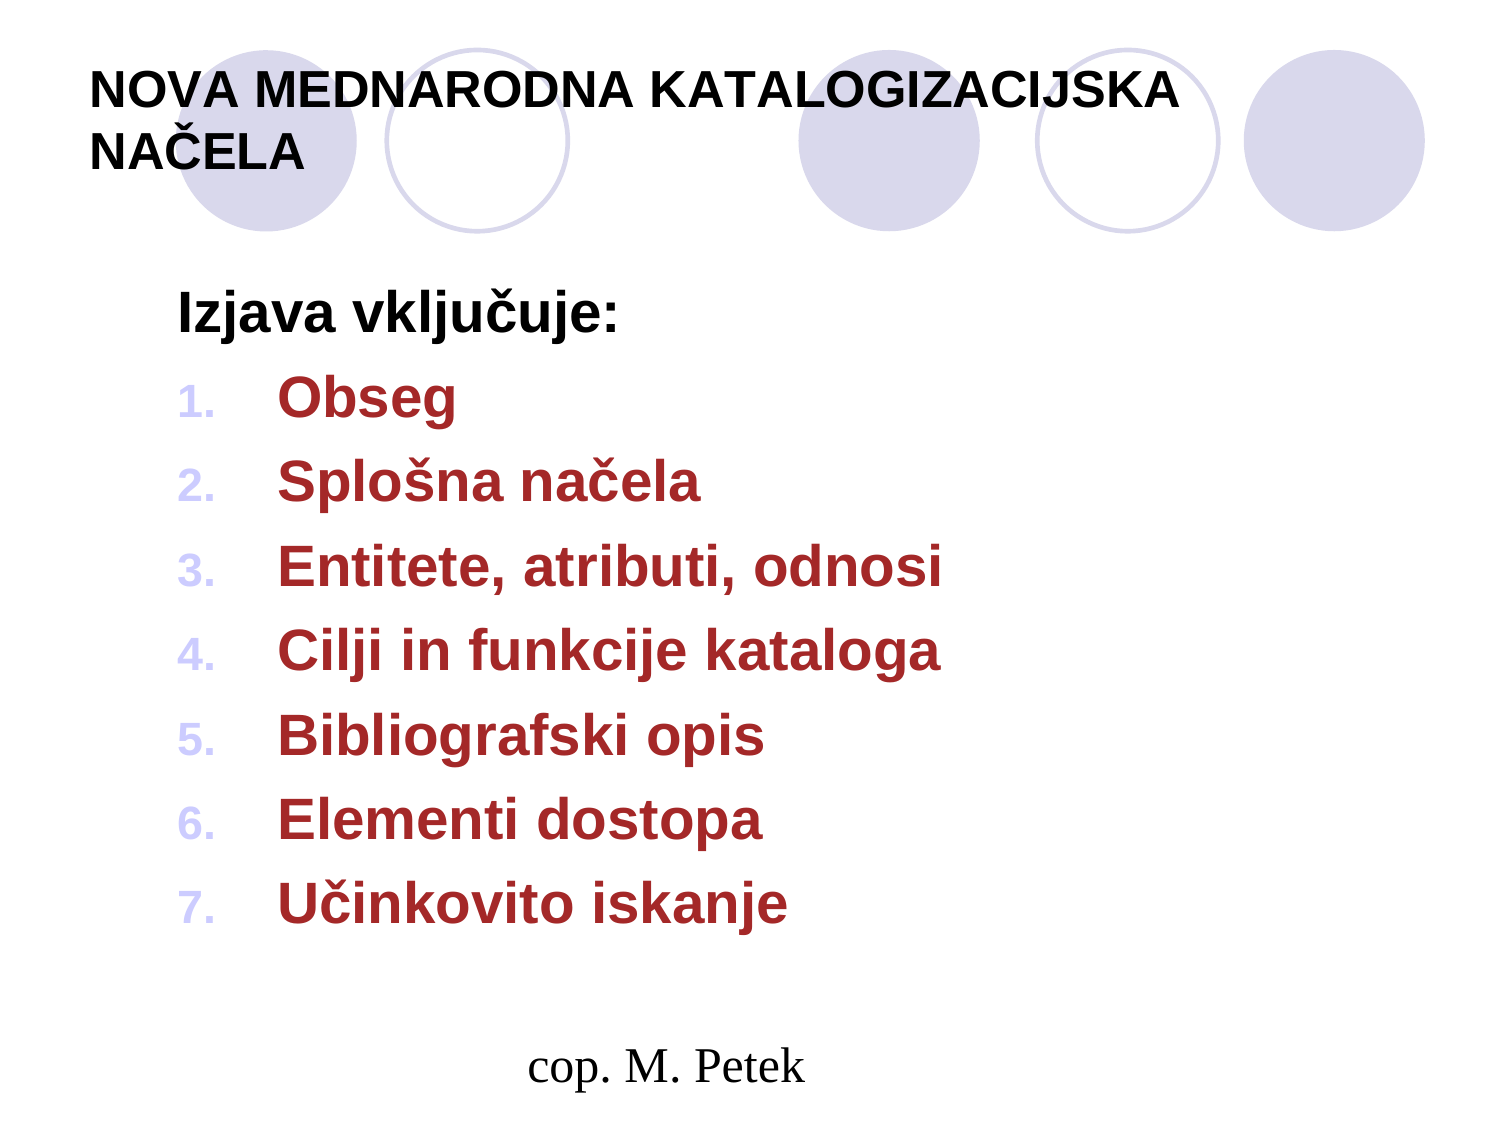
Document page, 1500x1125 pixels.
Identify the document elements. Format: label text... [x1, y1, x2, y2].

list Izjava vključuje: Obseg Splošna načela Entitete, atributi, odnosi Cilji in funkcije kataloga Bibliografski opis Elementi dostopa Učinkovito iskanje [162, 267, 1438, 1083]
title NOVA MEDNARODNA KATALOGIZACIJSKA NAČELA [75, 45, 1426, 191]
